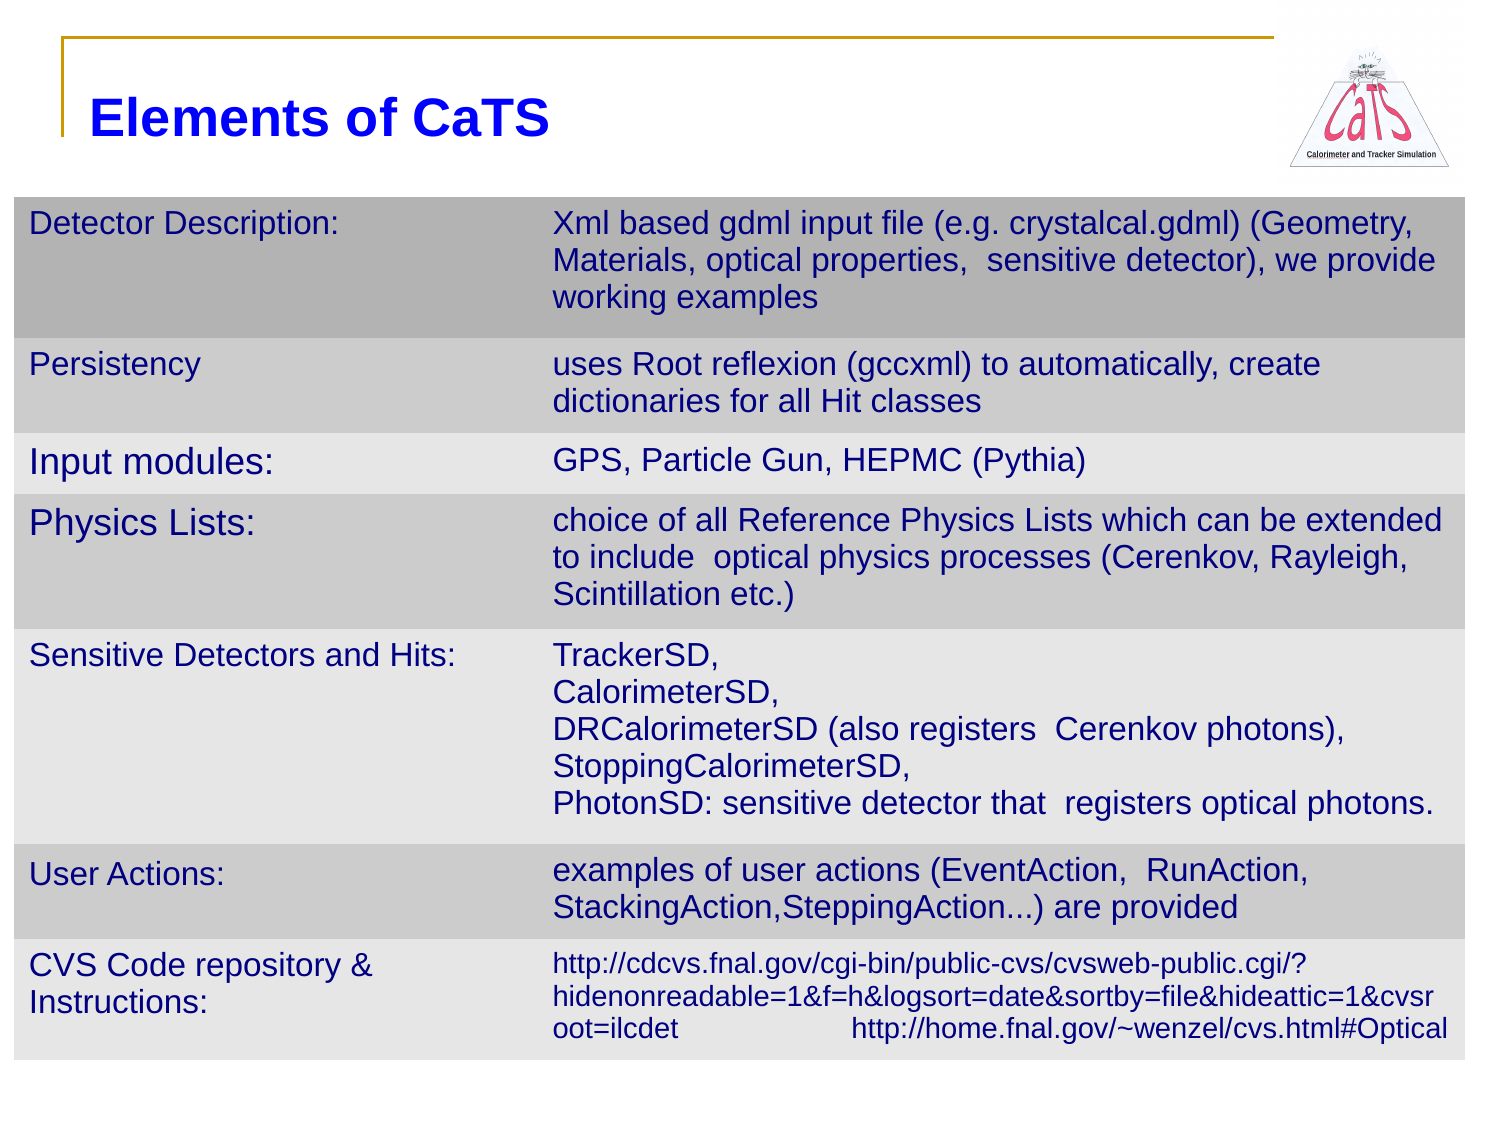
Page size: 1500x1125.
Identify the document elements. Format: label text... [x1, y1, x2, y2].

table_header Detector Description: [14, 197, 538, 338]
table_header Xml based gdml input file (e.g. crystalcal.gdml) (Geometry, Materials, optical properties, sensitive detector), we provide working examples [538, 197, 1465, 338]
table_cell http://cdcvs.fnal.gov/cgi-bin/public-cvs/cvsweb-public.cgi/?hidenonreadable=1&f=h&logsort=date&sortby=file&hideattic=1&cvsroot=ilcdet http://home.fnal.gov/~wenzel/cvs.html#Optical [538, 939, 1465, 1060]
table_cell GPS, Particle Gun, HEPMC (Pythia) [538, 433, 1465, 494]
picture [1274, 0, 1463, 188]
text_box Elements of CaTS [74, 75, 567, 155]
table_cell Input modules: [14, 433, 538, 494]
table_cell TrackerSD, CalorimeterSD, DRCalorimeterSD (also registers Cerenkov photons), StoppingCalorimeterSD, PhotonSD: sensitive detector that registers optical photons. [538, 629, 1465, 844]
table_cell choice of all Reference Physics Lists which can be extended to include optical physics processes (Cerenkov, Rayleigh, Scintillation etc.) [538, 494, 1465, 629]
table_cell examples of user actions (EventAction, RunAction, StackingAction,SteppingAction...) are provided [538, 844, 1465, 939]
table_cell Persistency [14, 338, 538, 433]
table_cell uses Root reflexion (gccxml) to automatically, create dictionaries for all Hit classes [538, 338, 1465, 433]
table_cell Sensitive Detectors and Hits: [14, 629, 538, 844]
table_cell Physics Lists: [14, 494, 538, 629]
table_cell User Actions: [14, 844, 538, 939]
table_cell CVS Code repository & Instructions: [14, 939, 538, 1060]
